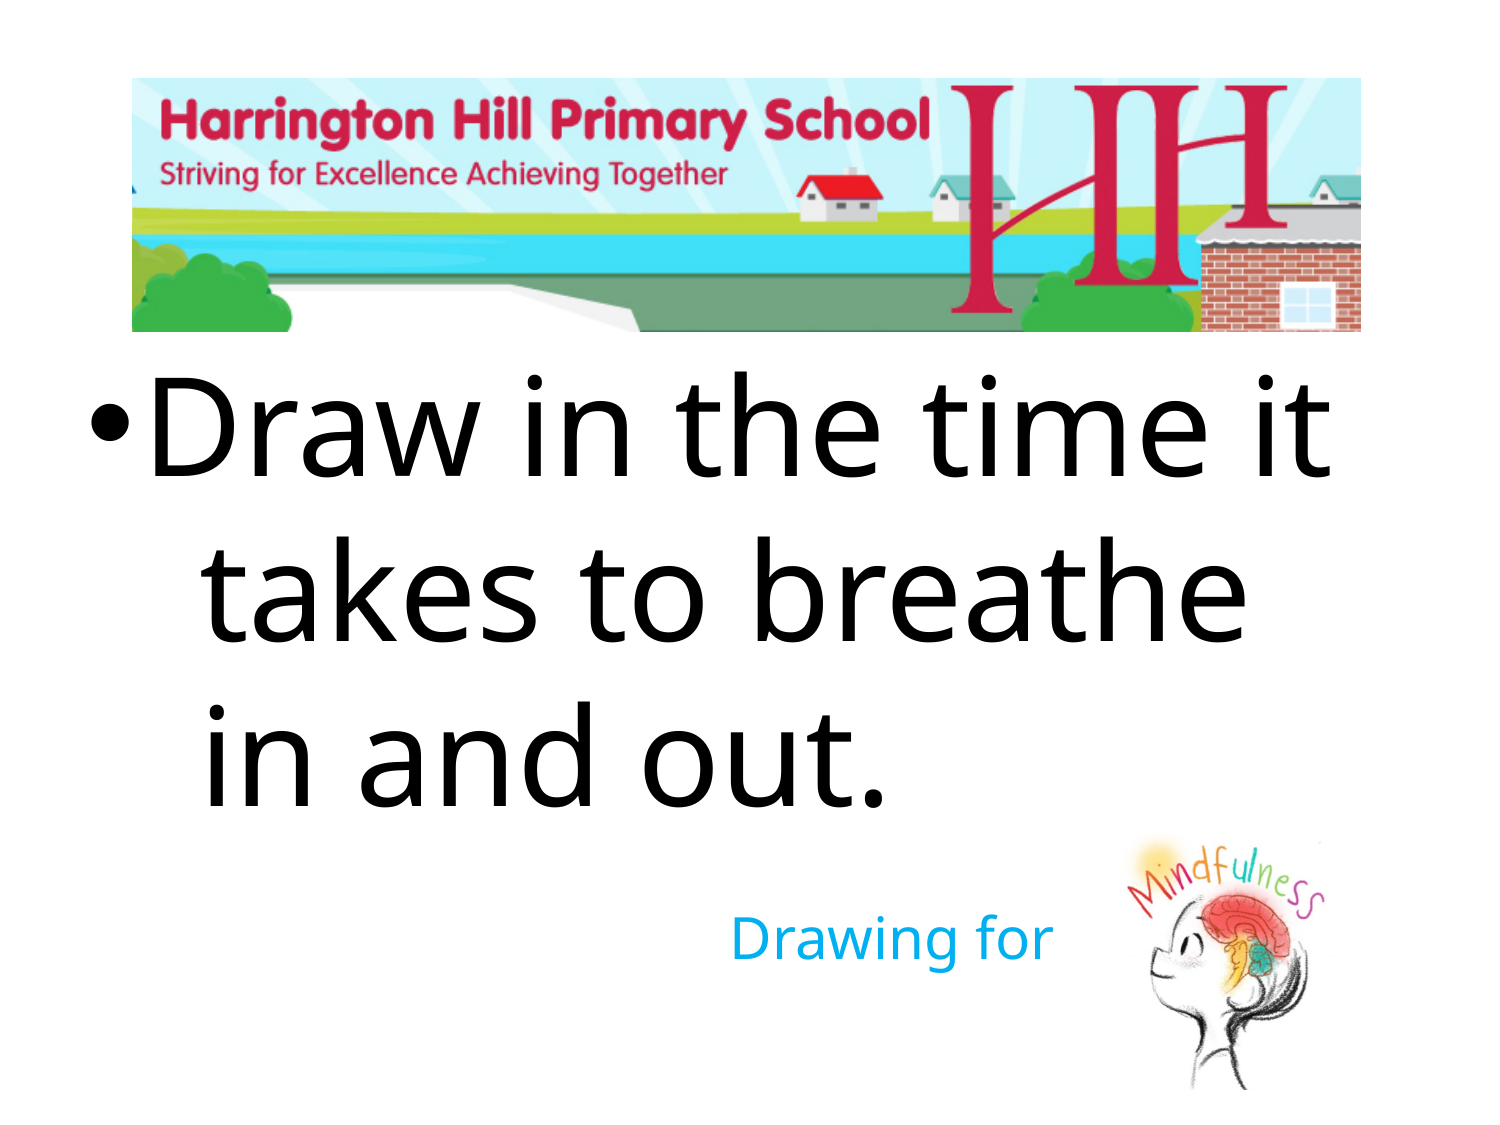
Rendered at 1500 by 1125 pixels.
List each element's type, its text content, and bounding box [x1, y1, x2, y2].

picture [1104, 834, 1338, 1090]
text_box Drawing for [714, 893, 1128, 980]
picture [132, 78, 1361, 332]
list Draw in the time it takes to breathe in and out. [71, 331, 1422, 1074]
